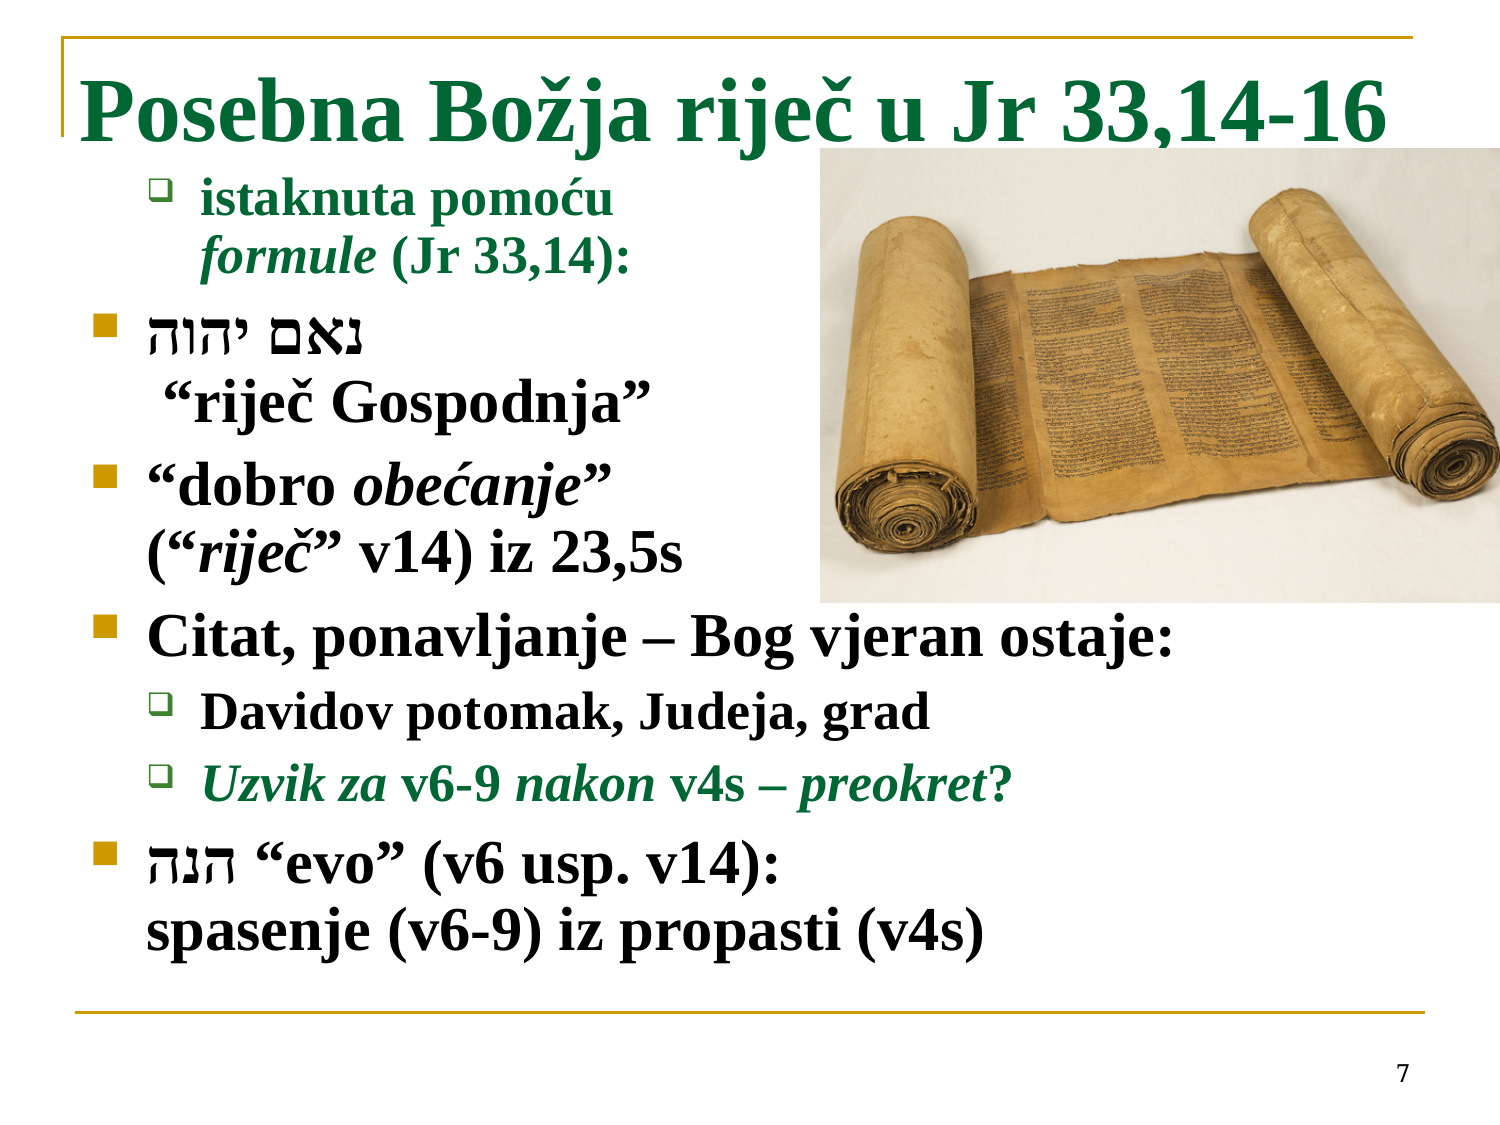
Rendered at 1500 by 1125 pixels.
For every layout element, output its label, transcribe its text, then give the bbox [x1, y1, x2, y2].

text_box <number> [1074, 1024, 1426, 1100]
list istaknuta pomoću formule (Jr 33,14): נאם יהוה “riječ Gospodnja” “dobro obećanje” (“riječ” v14) iz 23,5s Citat, ponavljanje – Bog vjeran ostaje: Davidov potomak, Judeja, grad Uzvik za v6-9 nakon v4s – preokret? הנה “evo” (v6 usp. v14): spasenje (v6-9) iz propasti (v4s) [75, 160, 1471, 1006]
picture [820, 148, 1500, 603]
title Posebna Božja riječ u Jr 33,14-16 [64, 42, 1415, 143]
